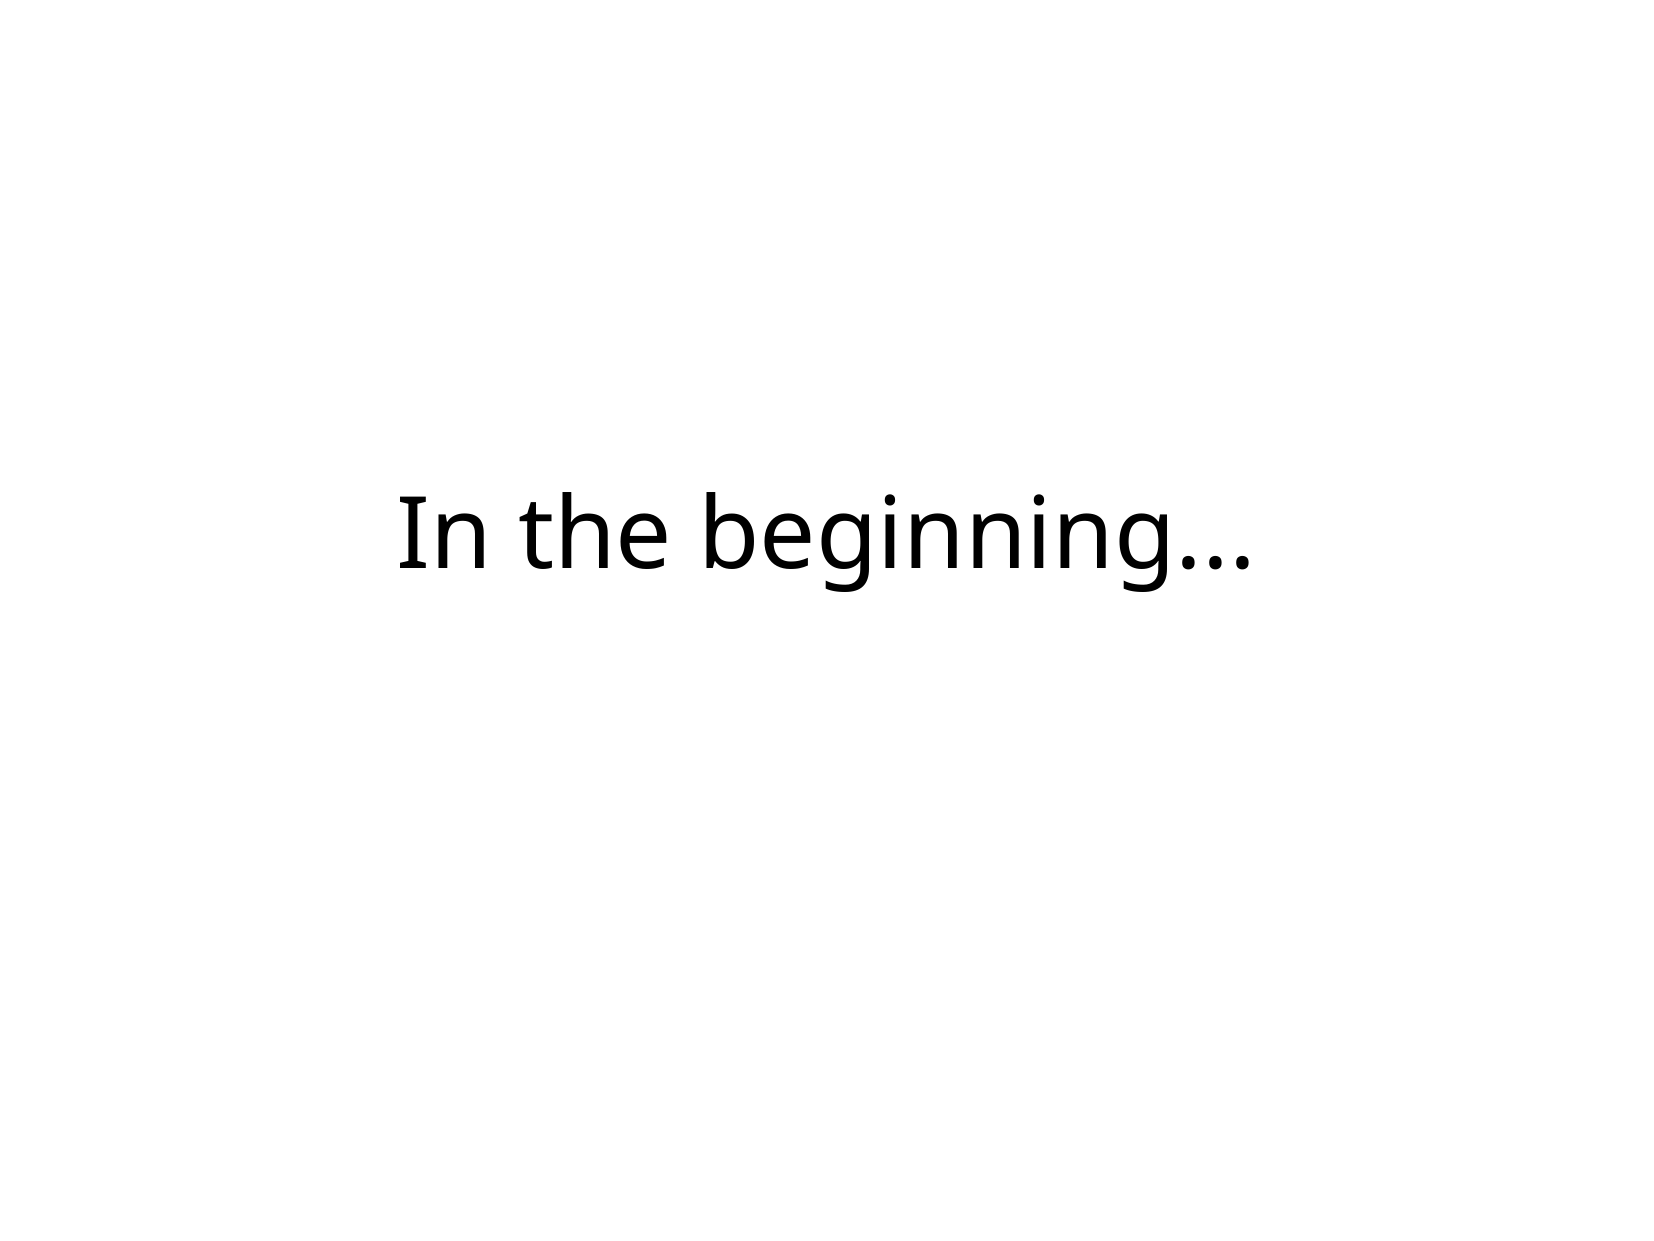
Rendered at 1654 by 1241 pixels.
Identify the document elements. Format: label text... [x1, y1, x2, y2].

subtitle In the beginning... [82, 49, 1571, 1010]
